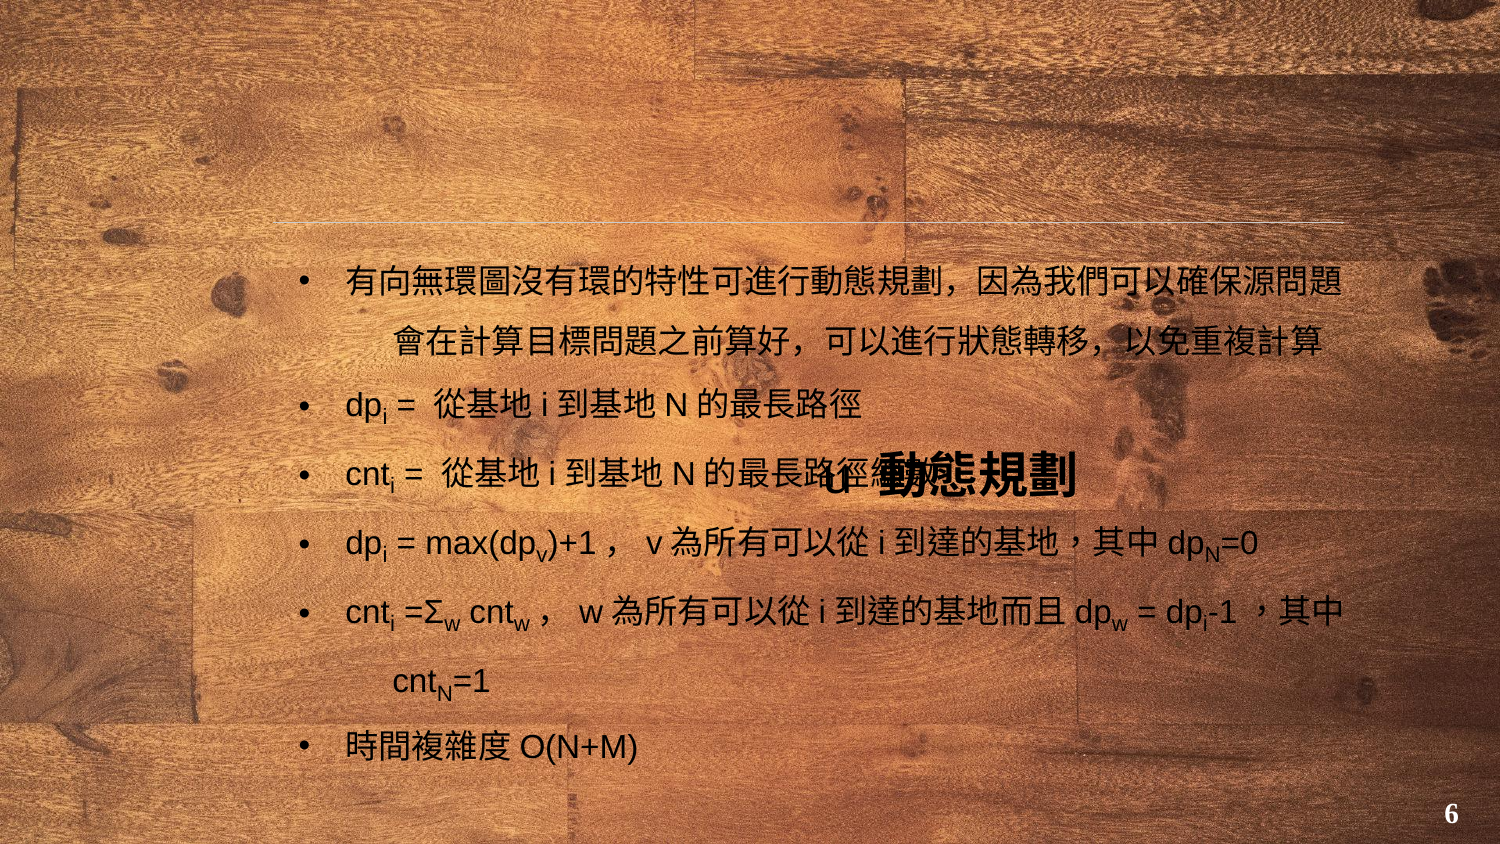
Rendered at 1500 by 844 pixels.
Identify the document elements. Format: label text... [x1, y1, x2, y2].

text_box 有向無環圖沒有環的特性可進行動態規劃，因為我們可以確保源問題會在計算目標問題之前算好，可以進行狀態轉移，以免重複計算 dpi = 從基地i到基地N的最長路徑 cnti = 從基地i到基地N的最長路徑總數 dpi = max(dpv)+1，v為所有可以從i到達的基地，其中dpN=0 cnti =Σw cntw，w為所有可以從i到達的基地而且dpw = dpi-1，其中cntN=1 時間複雜度O(N+M) [284, 233, 1369, 813]
title 動態規劃 [255, 117, 1341, 233]
slide_number 6 [1429, 779, 1500, 844]
